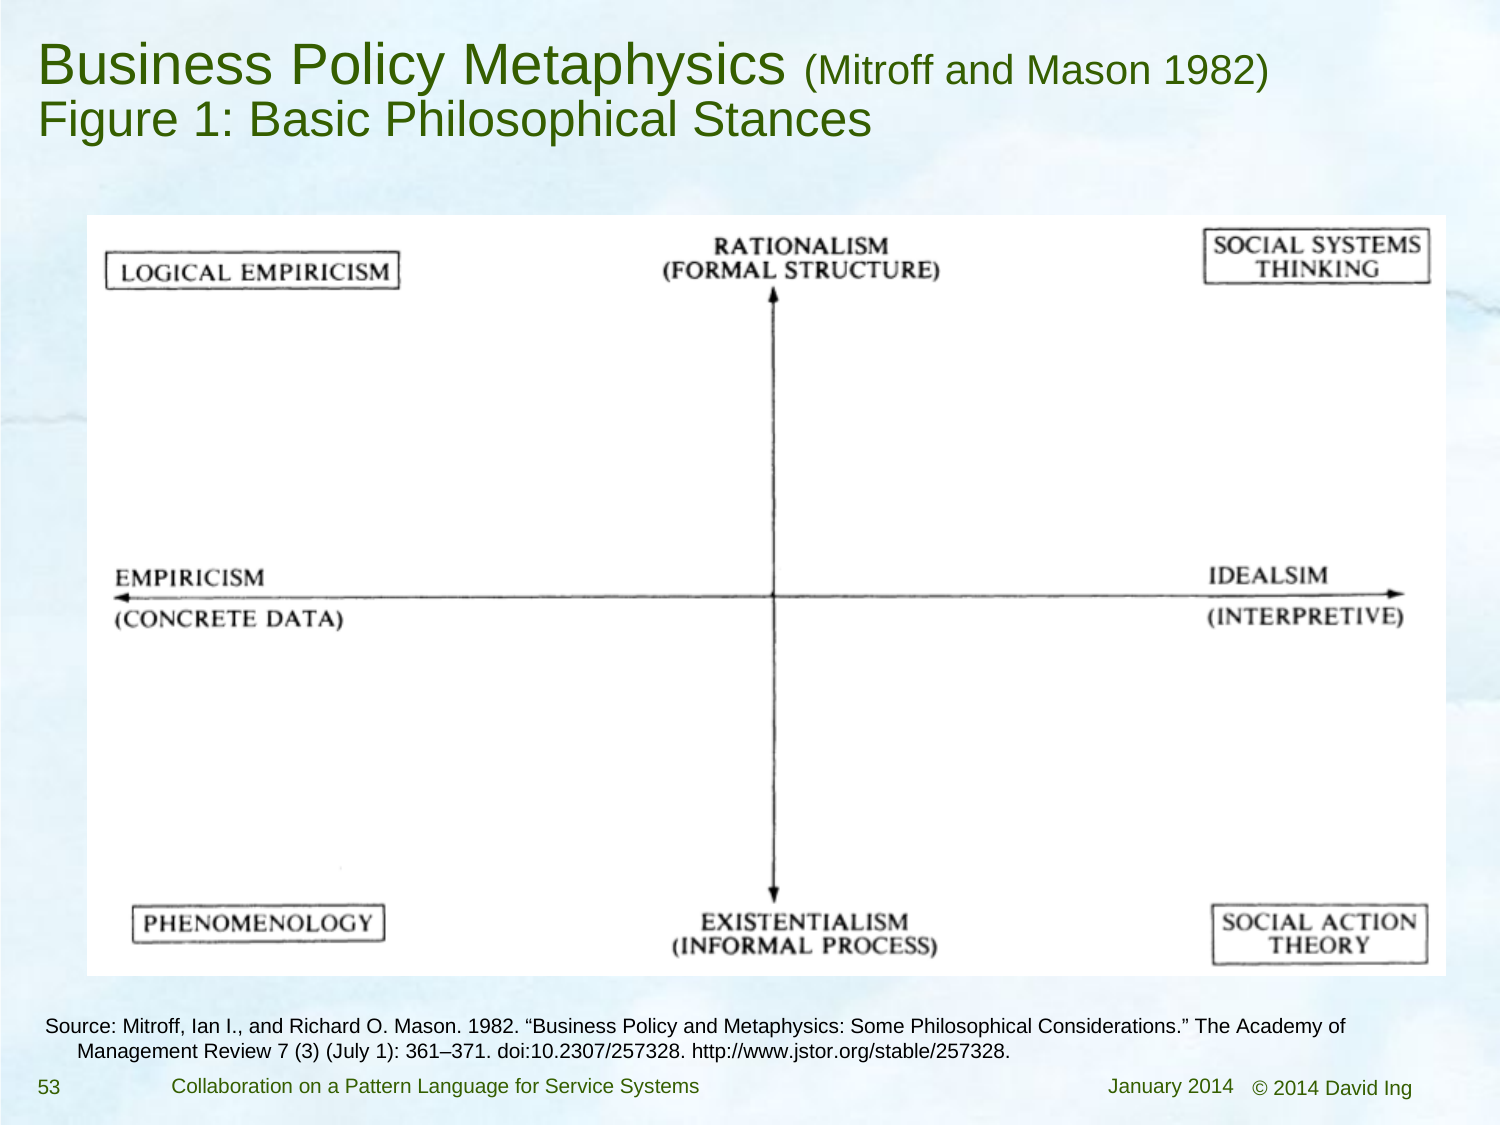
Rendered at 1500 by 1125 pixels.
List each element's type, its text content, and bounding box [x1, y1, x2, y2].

title Business Policy Metaphysics (Mitroff and Mason 1982) Figure 1: Basic Philosophical Stances [37, 37, 1463, 153]
text_box Source: Mitroff, Ian I., and Richard O. Mason. 1982. “Business Policy and Metaphysics: Some Philosophical Considerations.” The Academy of Management Review 7 (3) (July 1): 361–371. doi:10.2307/257328. http://www.jstor.org/stable/257328. - [30, 1005, 1441, 1066]
picture [0, 0, 1500, 1125]
